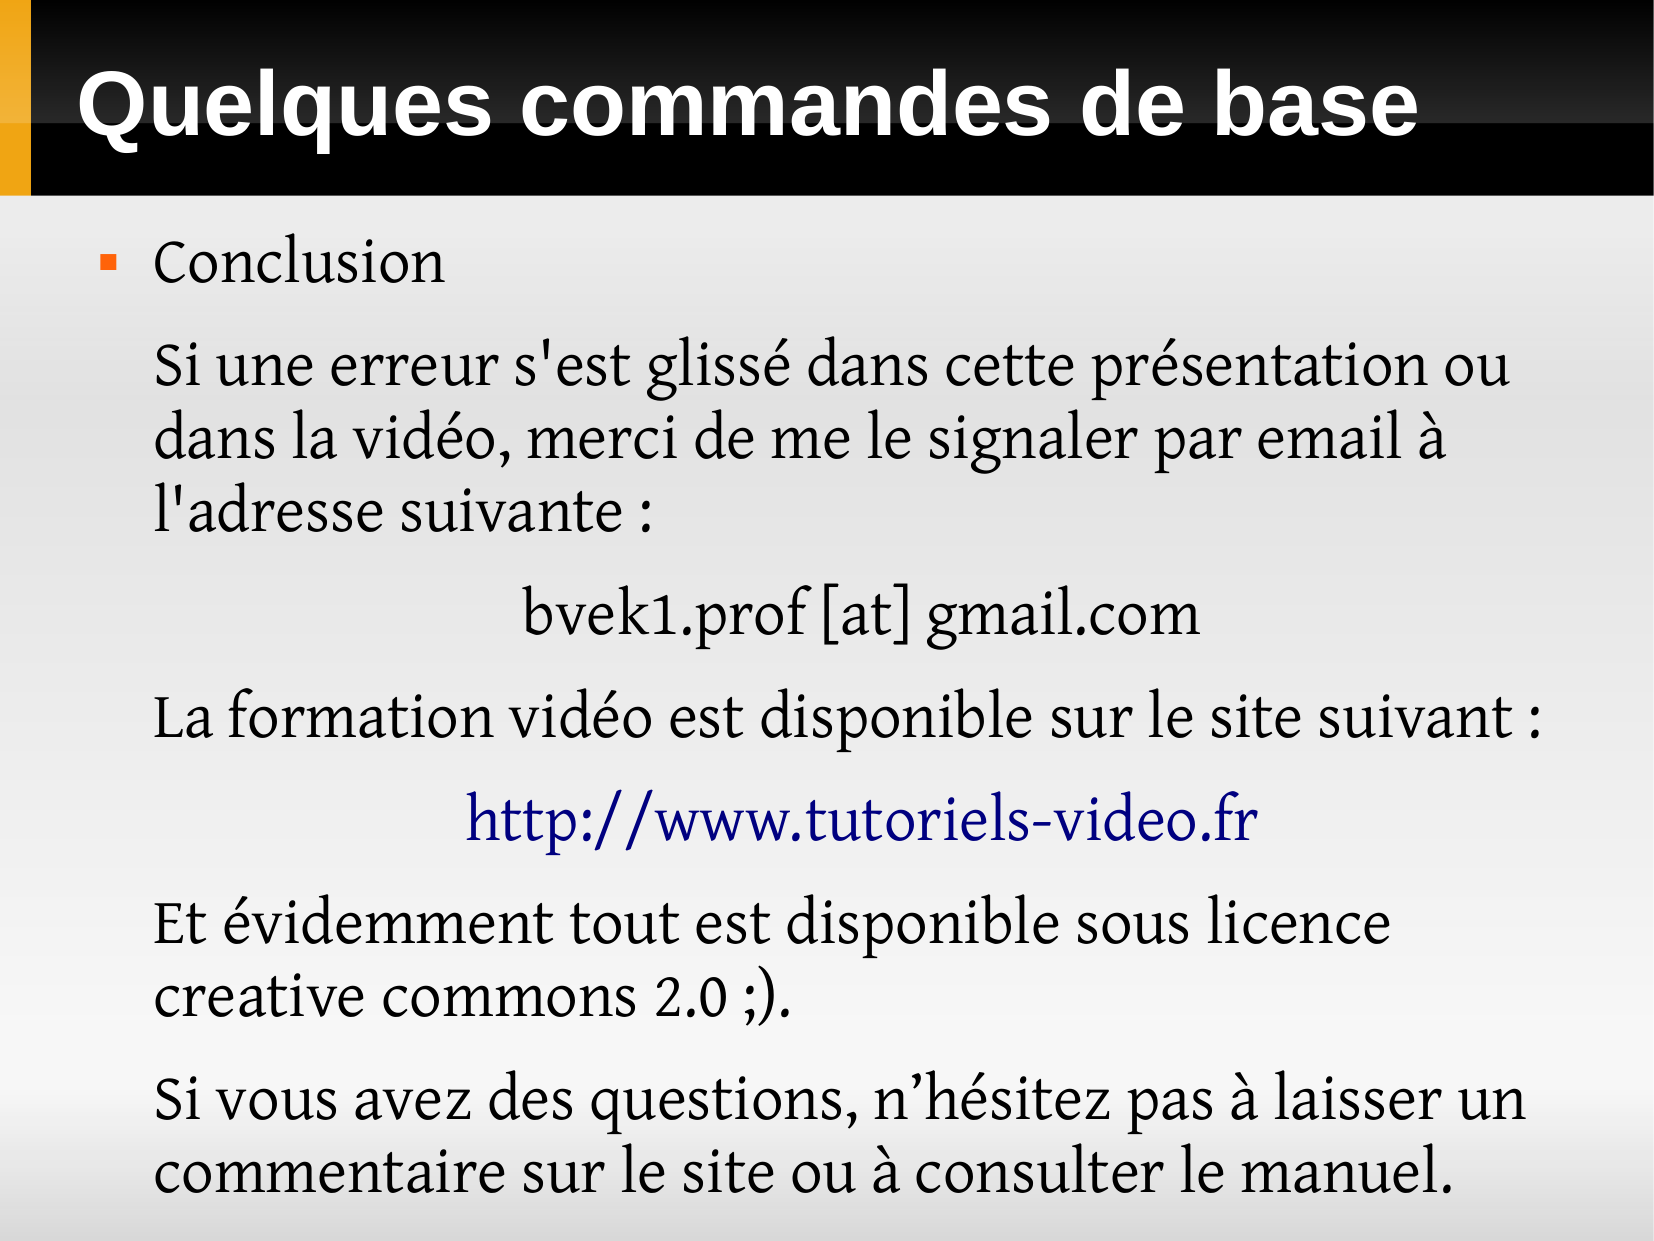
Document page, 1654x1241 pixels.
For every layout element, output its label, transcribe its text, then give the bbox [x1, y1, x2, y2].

picture [0, 0, 1654, 1241]
title Quelques commandes de base [76, 0, 1565, 208]
list Conclusion Si une erreur s'est glissé dans cette présentation ou dans la vidéo, merci de me le signaler par email à l'adresse suivante : bvek1.prof [at] gmail.com La formation vidéo est disponible sur le site suivant : http://www.tutoriels-video.fr Et évidemment tout est disponible sous licence creative commons 2.0 ;). Si vous avez des questions, n’hésitez pas à laisser un commentaire sur le site ou à consulter le manuel. [82, 226, 1571, 1241]
